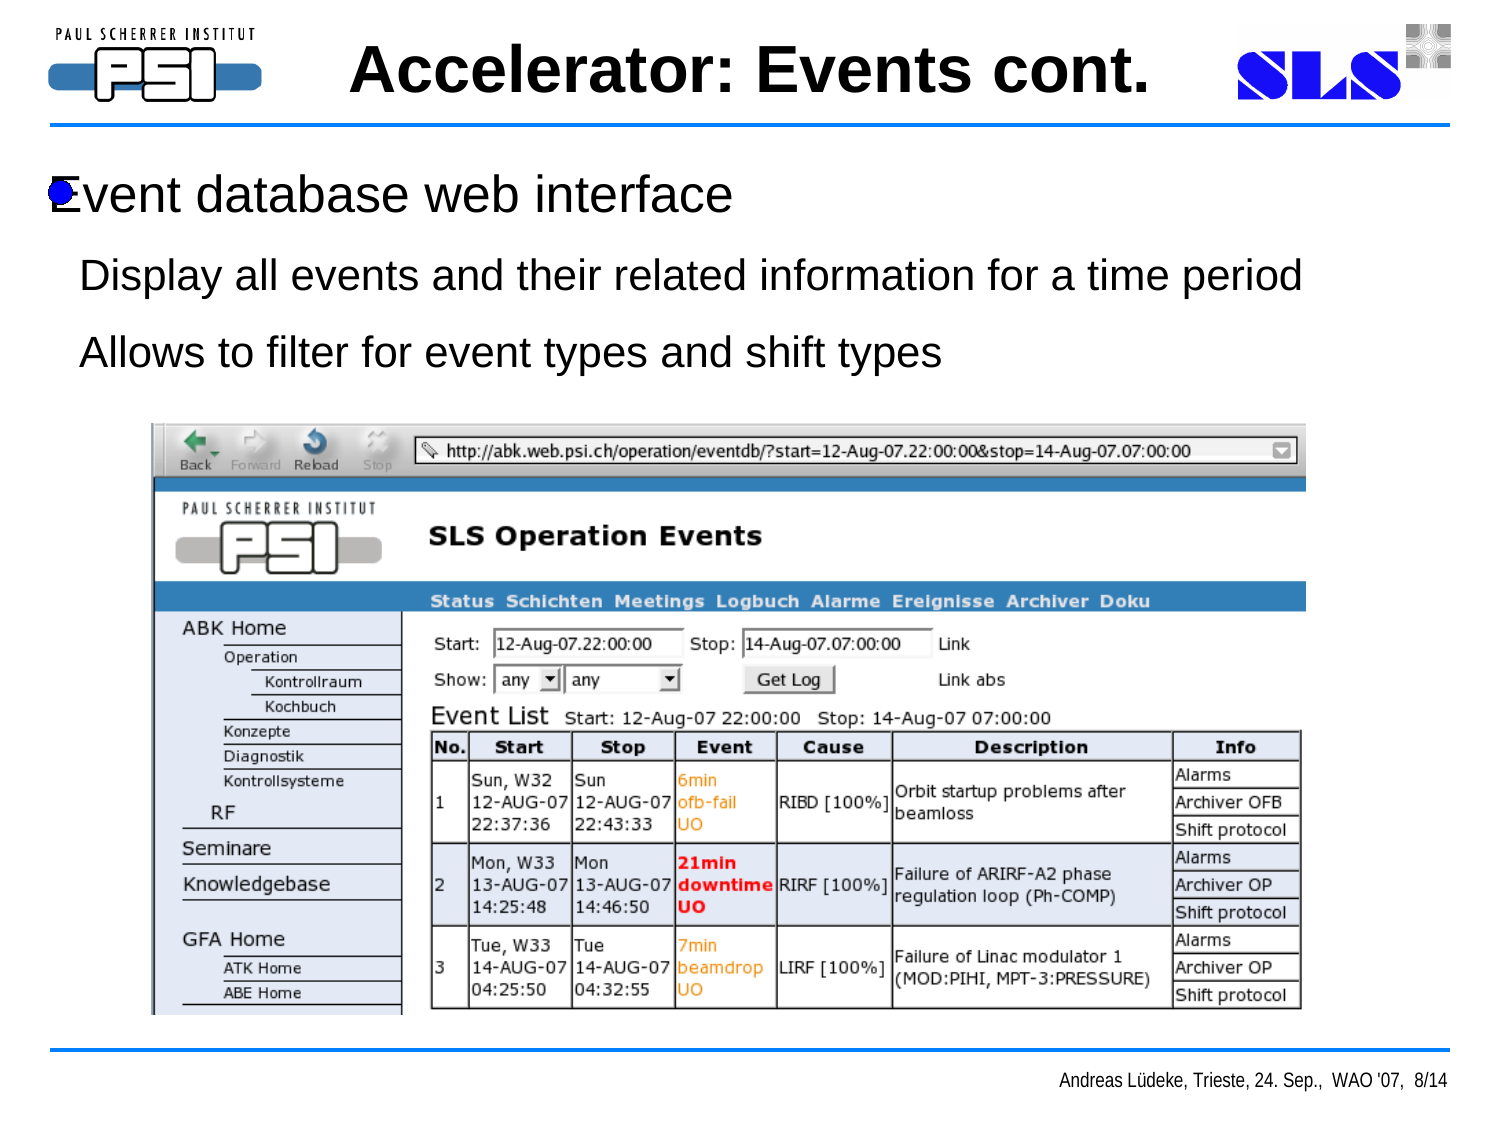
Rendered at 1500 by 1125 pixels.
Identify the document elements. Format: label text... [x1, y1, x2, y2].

title Accelerator: Events cont. [50, 25, 1451, 113]
text_box [48, 180, 73, 205]
picture [37, 12, 276, 113]
list Event database web interface Display all events and their related information for a time period Allows to filter for event types and shift types [47, 165, 1471, 399]
picture [151, 423, 1306, 1015]
